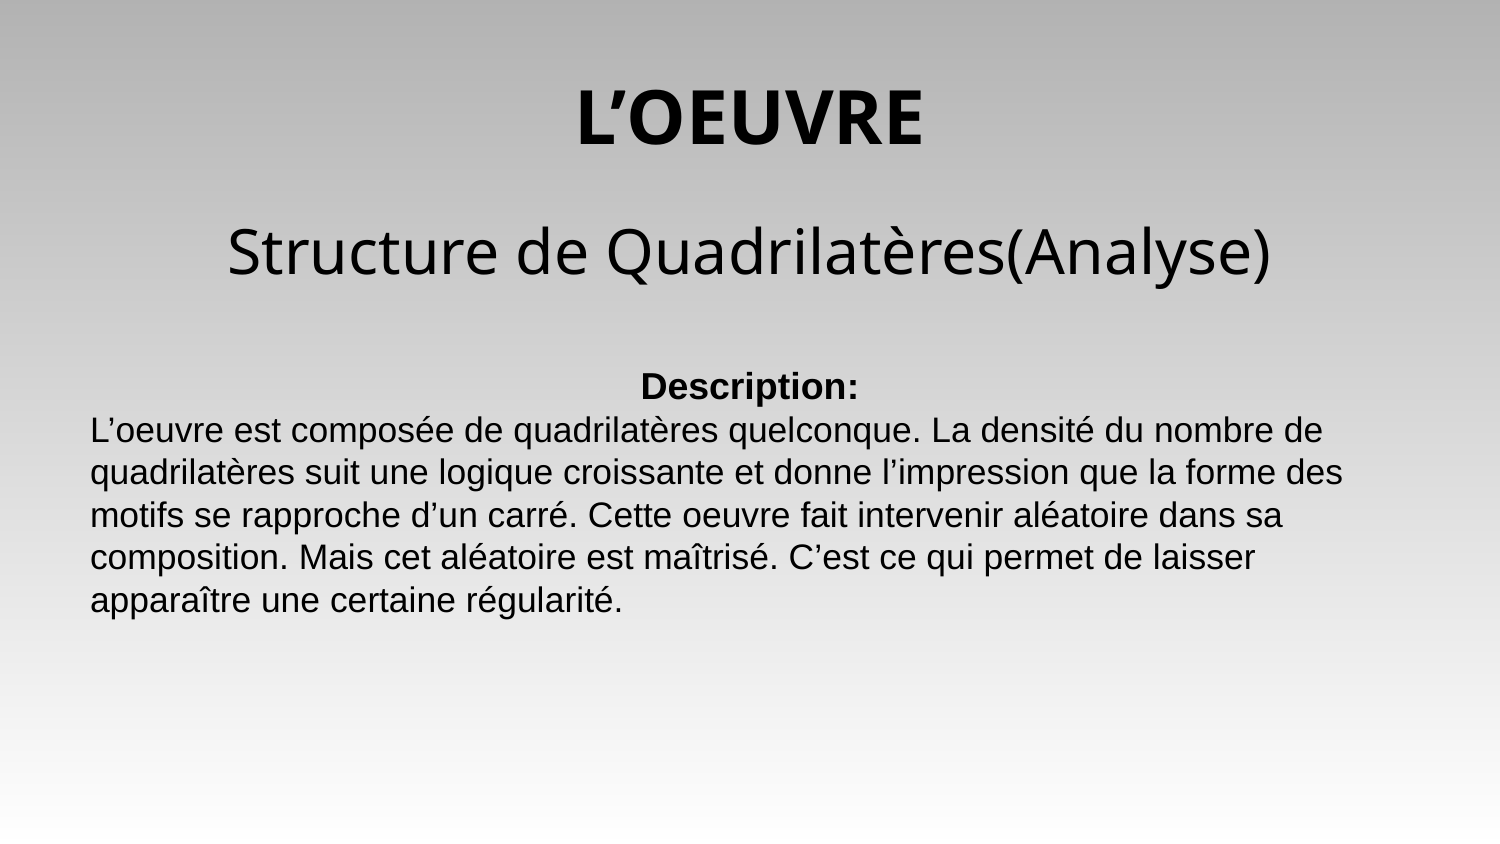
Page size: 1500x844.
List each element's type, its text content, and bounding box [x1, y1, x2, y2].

list Structure de Quadrilatères(Analyse) Description: L’oeuvre est composée de quadrilatères quelconque. La densité du nombre de quadrilatères suit une logique croissante et donne l’impression que la forme des motifs se rapproche d’un carré. Cette oeuvre fait intervenir aléatoire dans sa composition. Mais cet aléatoire est maîtrisé. C’est ce qui permet de laisser apparaître une certaine régularité. [75, 196, 1425, 809]
title L’OEUVRE [75, 33, 1425, 175]
